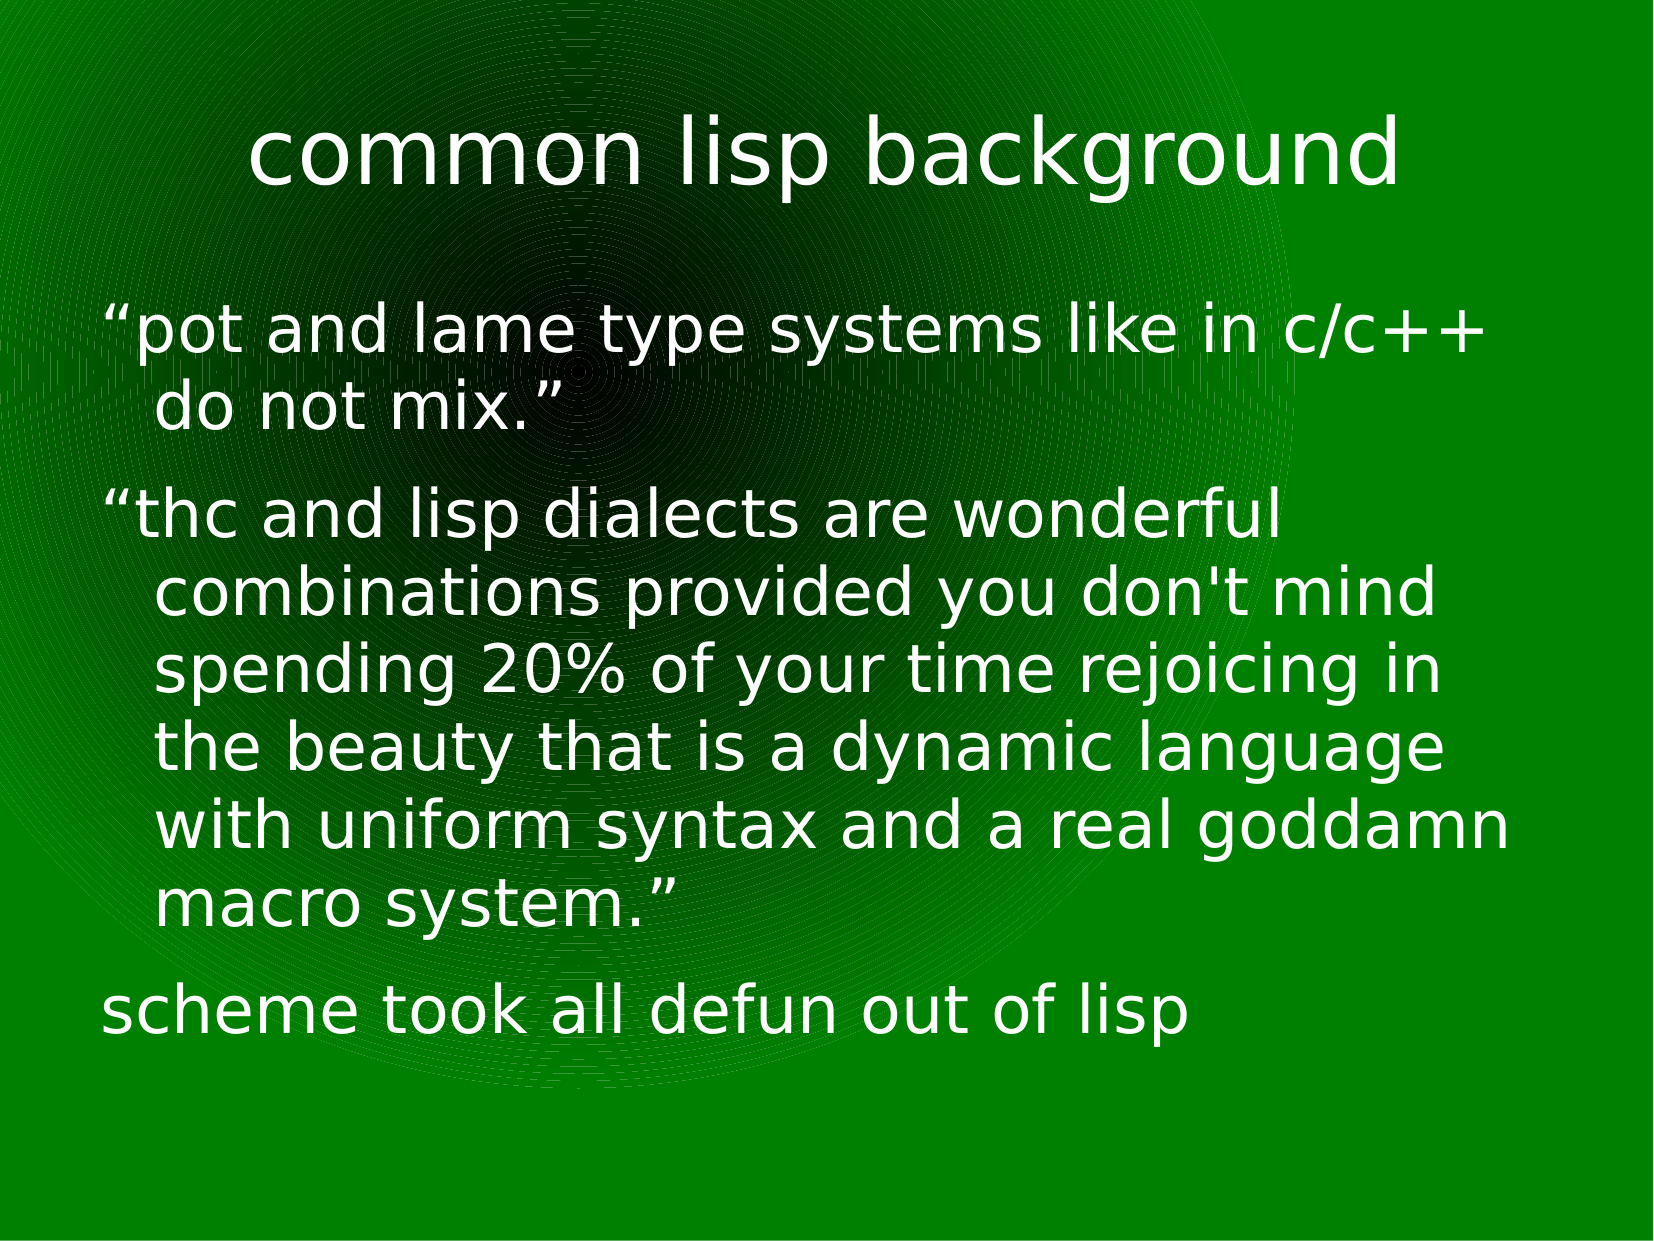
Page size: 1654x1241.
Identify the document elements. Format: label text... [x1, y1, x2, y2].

title common lisp background [82, 49, 1571, 257]
list “pot and lame type systems like in c/c++ do not mix.” “thc and lisp dialects are wonderful combinations provided you don't mind spending 20% of your time rejoicing in the beauty that is a dynamic language with uniform syntax and a real goddamn macro system.” scheme took all defun out of lisp [82, 290, 1571, 1109]
